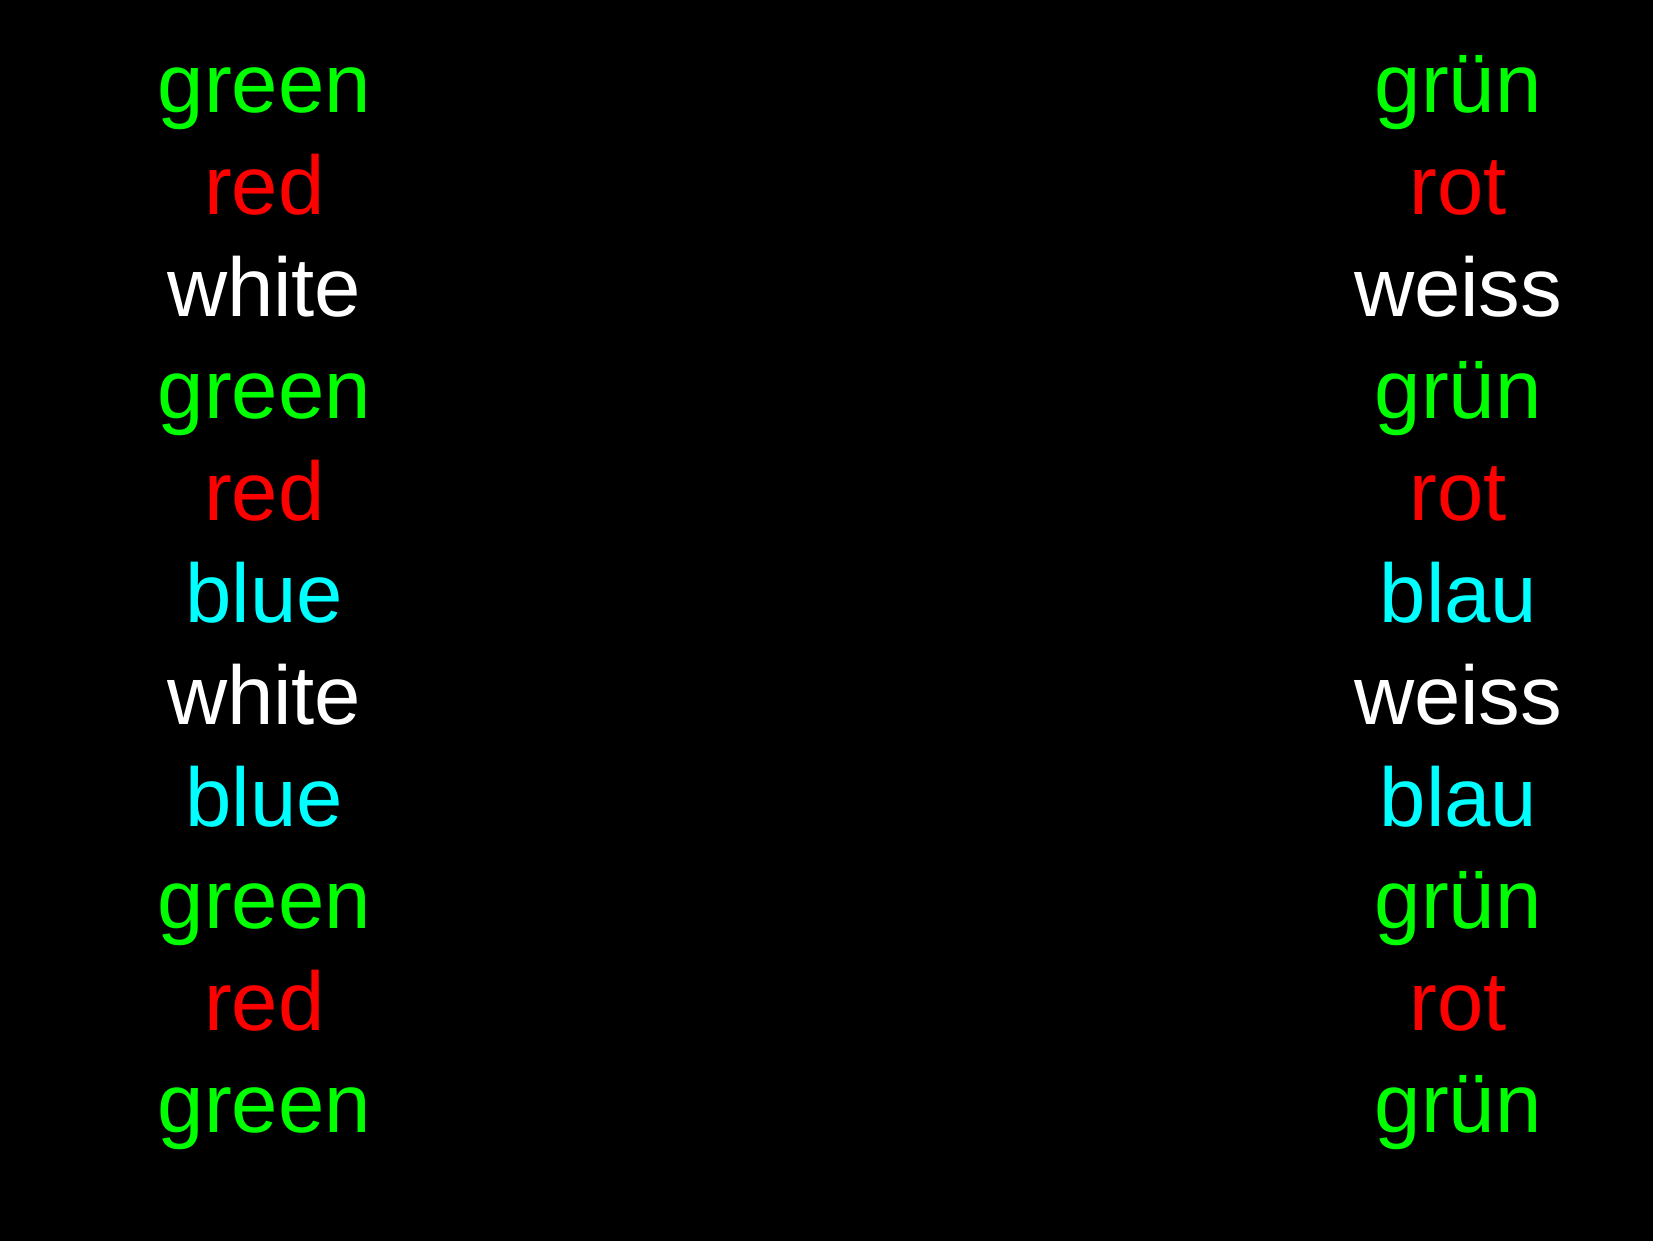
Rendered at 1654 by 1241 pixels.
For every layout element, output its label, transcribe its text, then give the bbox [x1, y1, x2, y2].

list grün rot weiss grün rot blau weiss blau grün rot grün [1275, 37, 1571, 1201]
list green red white green red blue white blue green red green [82, 37, 376, 1201]
